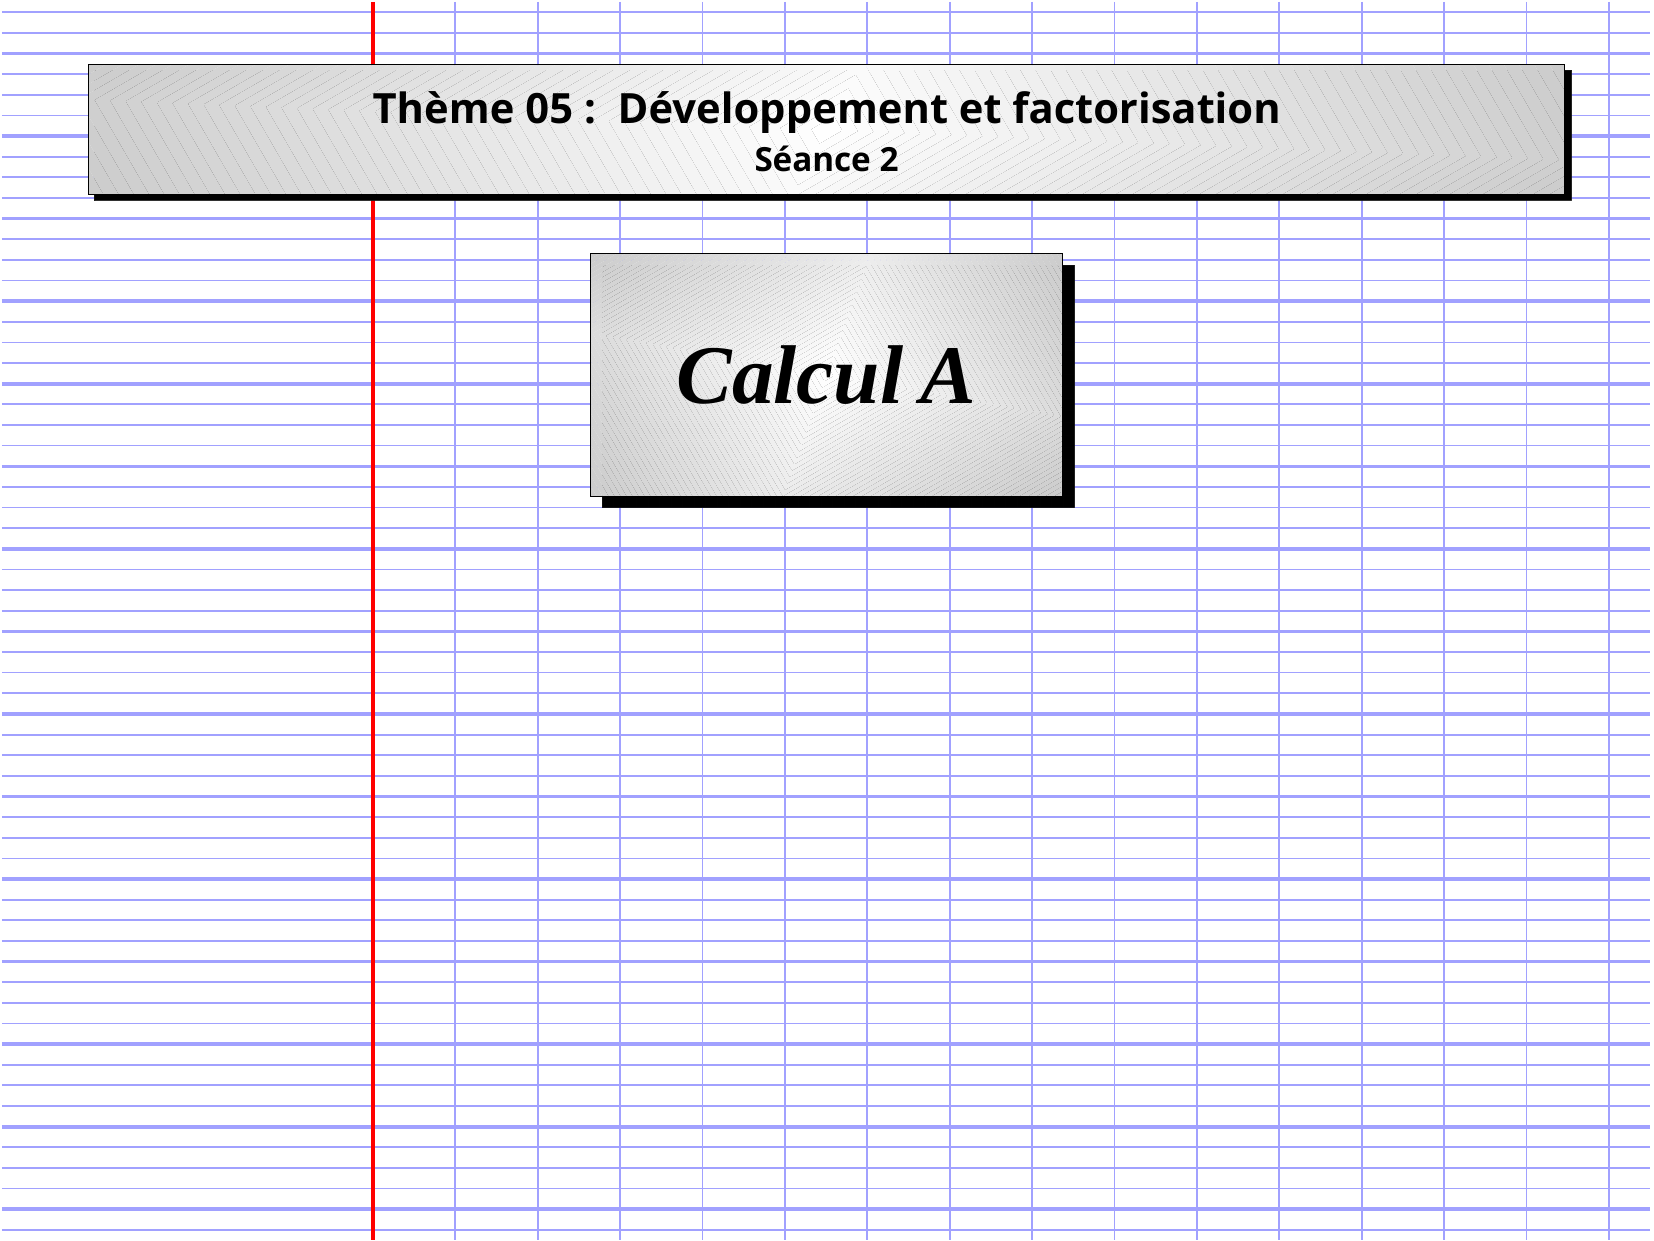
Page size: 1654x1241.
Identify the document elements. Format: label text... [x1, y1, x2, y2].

picture [0, 0, 1654, 1241]
text_box Thème 05 : Développement et factorisation Séance 2 [88, 64, 1565, 195]
text_box Calcul A [590, 253, 1063, 497]
